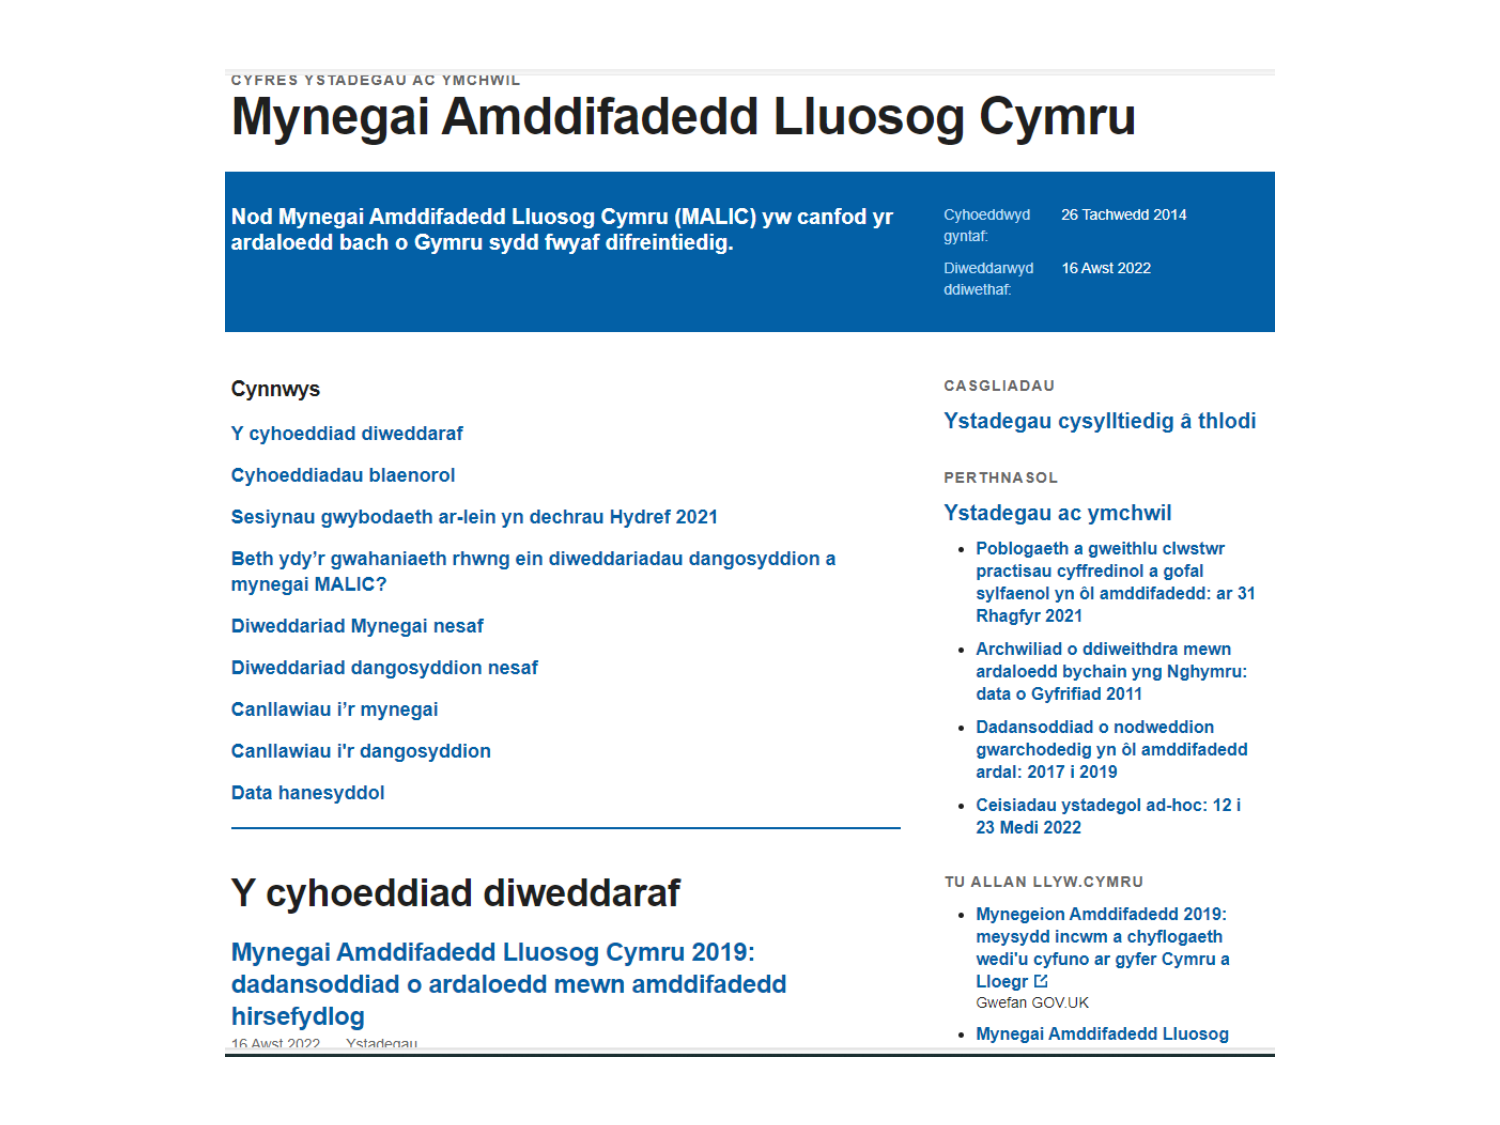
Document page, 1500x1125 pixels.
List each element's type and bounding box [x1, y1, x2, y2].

picture [225, 68, 1275, 1057]
